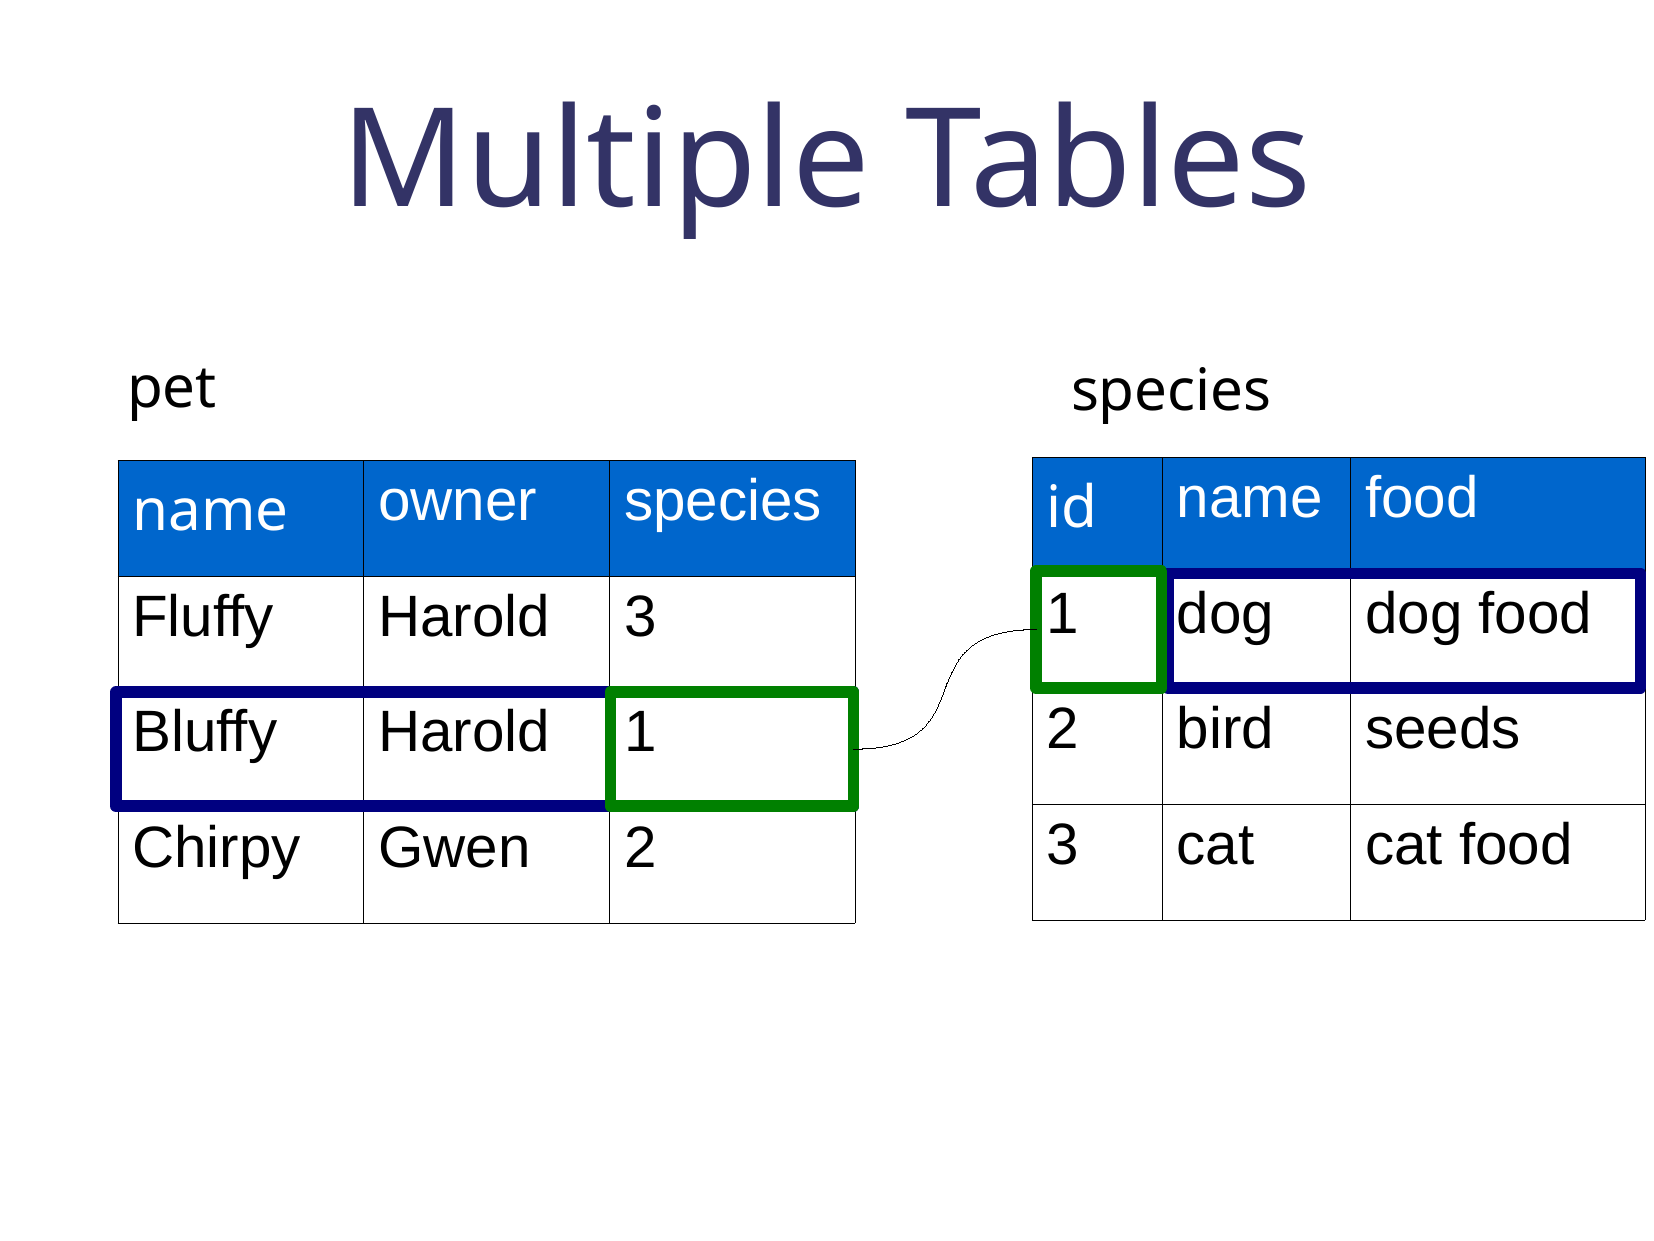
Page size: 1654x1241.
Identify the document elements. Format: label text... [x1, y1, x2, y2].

table_header id [1033, 458, 1162, 565]
table_header food [1351, 458, 1645, 569]
table_header species [610, 461, 855, 576]
table_cell 1 [616, 698, 848, 800]
table_cell 1 [1042, 577, 1156, 682]
title Multiple Tables [82, 49, 1571, 257]
table_cell Gwen [364, 812, 609, 923]
text_box pet [112, 337, 526, 424]
table_cell Harold [364, 577, 609, 686]
table_cell 2 [610, 812, 855, 923]
table_cell 3 [610, 577, 855, 686]
table_cell 2 [1033, 694, 1162, 804]
table_header name [119, 461, 363, 576]
table_cell dog food [1351, 579, 1635, 682]
table_cell 3 [1033, 805, 1162, 920]
table_cell Fluffy [119, 577, 363, 686]
table_cell Harold [364, 698, 605, 800]
text_box species [1056, 340, 1469, 427]
table_cell bird [1163, 694, 1350, 804]
table_cell cat food [1351, 805, 1645, 920]
table_cell Chirpy [119, 812, 363, 923]
table_cell seeds [1351, 693, 1645, 804]
table_cell cat [1163, 805, 1350, 920]
table_header owner [364, 461, 609, 576]
table_cell Bluffy [122, 698, 363, 800]
table_header name [1163, 458, 1350, 568]
table_cell dog [1174, 579, 1350, 682]
